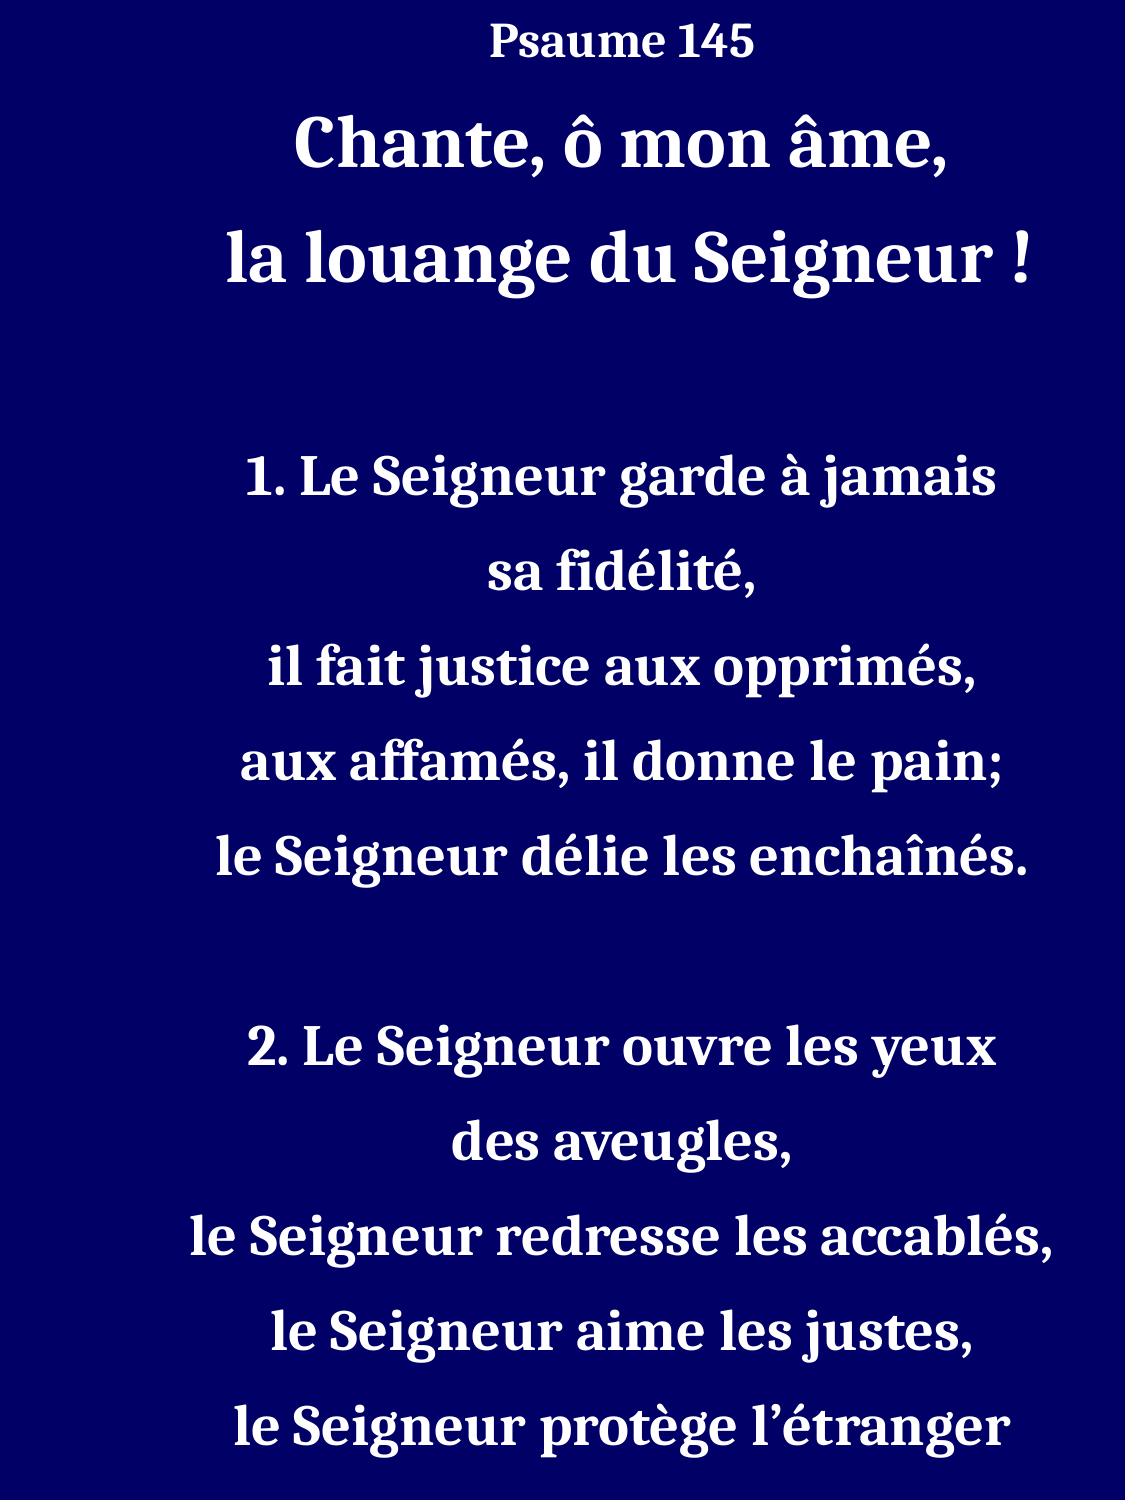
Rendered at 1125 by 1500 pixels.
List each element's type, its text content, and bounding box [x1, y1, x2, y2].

text_box Psaume 145 Chante, ô mon âme, la louange du Seigneur ! 1. Le Seigneur garde à jamais sa fidélité, il fait justice aux opprimés, aux affamés, il donne le pain; le Seigneur délie les enchaînés. 2. Le Seigneur ouvre les yeux des aveugles, le Seigneur redresse les accablés, le Seigneur aime les justes, le Seigneur protège l’étranger [39, 0, 1125, 1434]
